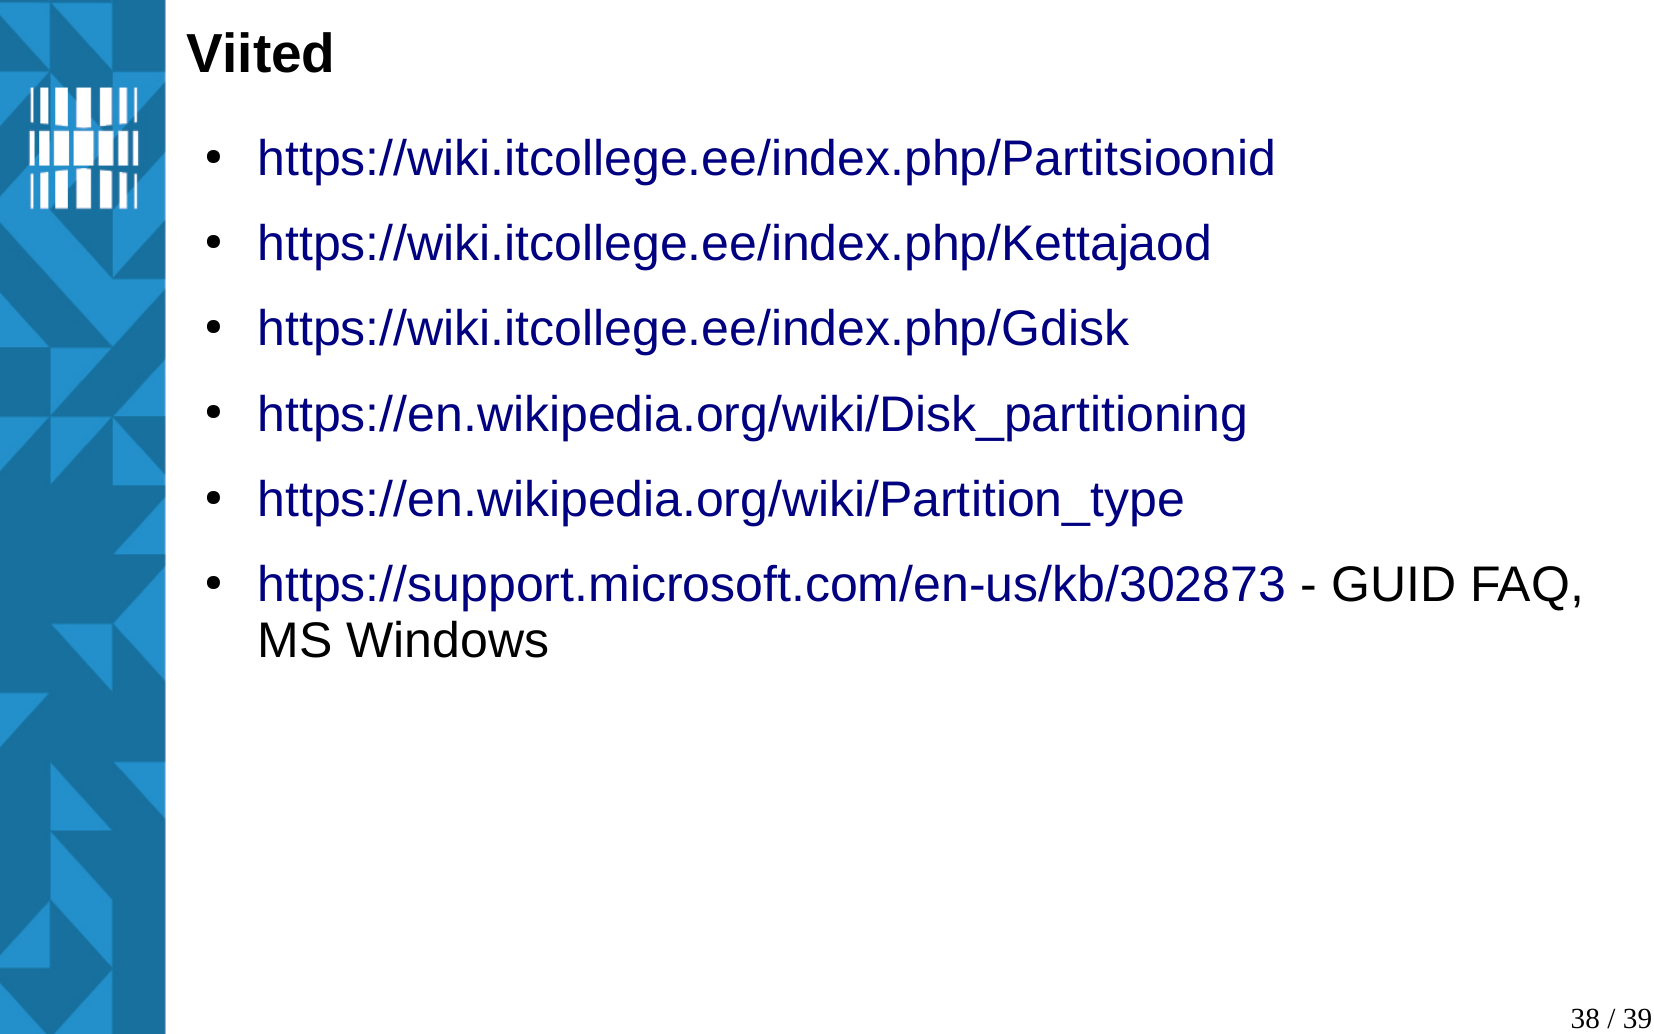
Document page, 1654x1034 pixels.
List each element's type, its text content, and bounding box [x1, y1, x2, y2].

list https://wiki.itcollege.ee/index.php/Partitsioonid https://wiki.itcollege.ee/index.php/Kettajaod https://wiki.itcollege.ee/index.php/Gdisk https://en.wikipedia.org/wiki/Disk_partitioning https://en.wikipedia.org/wiki/Partition_type https://support.microsoft.com/en-us/kb/302873 - GUID FAQ, MS Windows [186, 129, 1648, 997]
title Viited [186, 1, 1589, 105]
